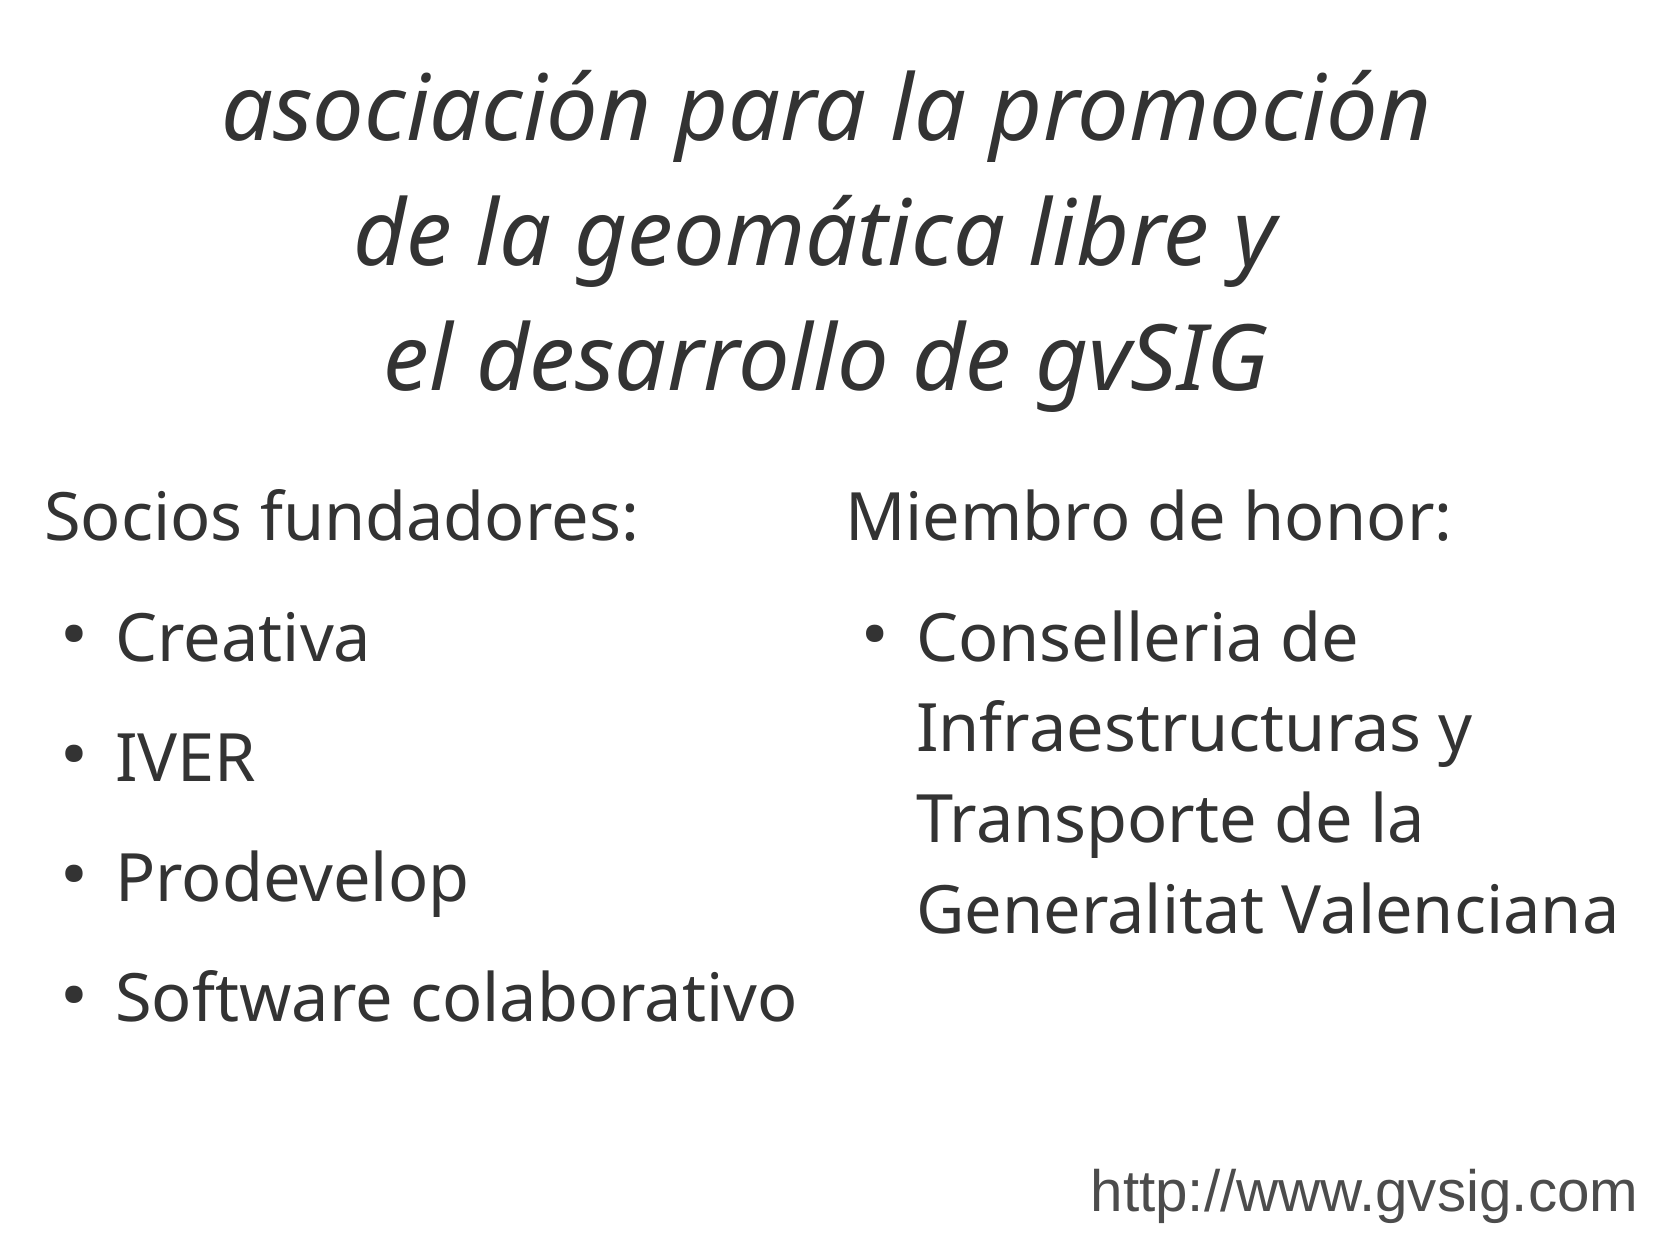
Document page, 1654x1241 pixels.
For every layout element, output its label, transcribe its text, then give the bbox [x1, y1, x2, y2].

list Socios fundadores: Creativa IVER Prodevelop Software colaborativo [44, 469, 827, 1093]
text_box http://www.gvsig.com [1048, 1151, 1654, 1232]
title asociación para la promoción de la geomática libre y el desarrollo de gvSIG [82, 58, 1571, 401]
list Miembro de honor: Conselleria de Infraestructuras y Transporte de la Generalitat Valenciana [845, 469, 1625, 1078]
